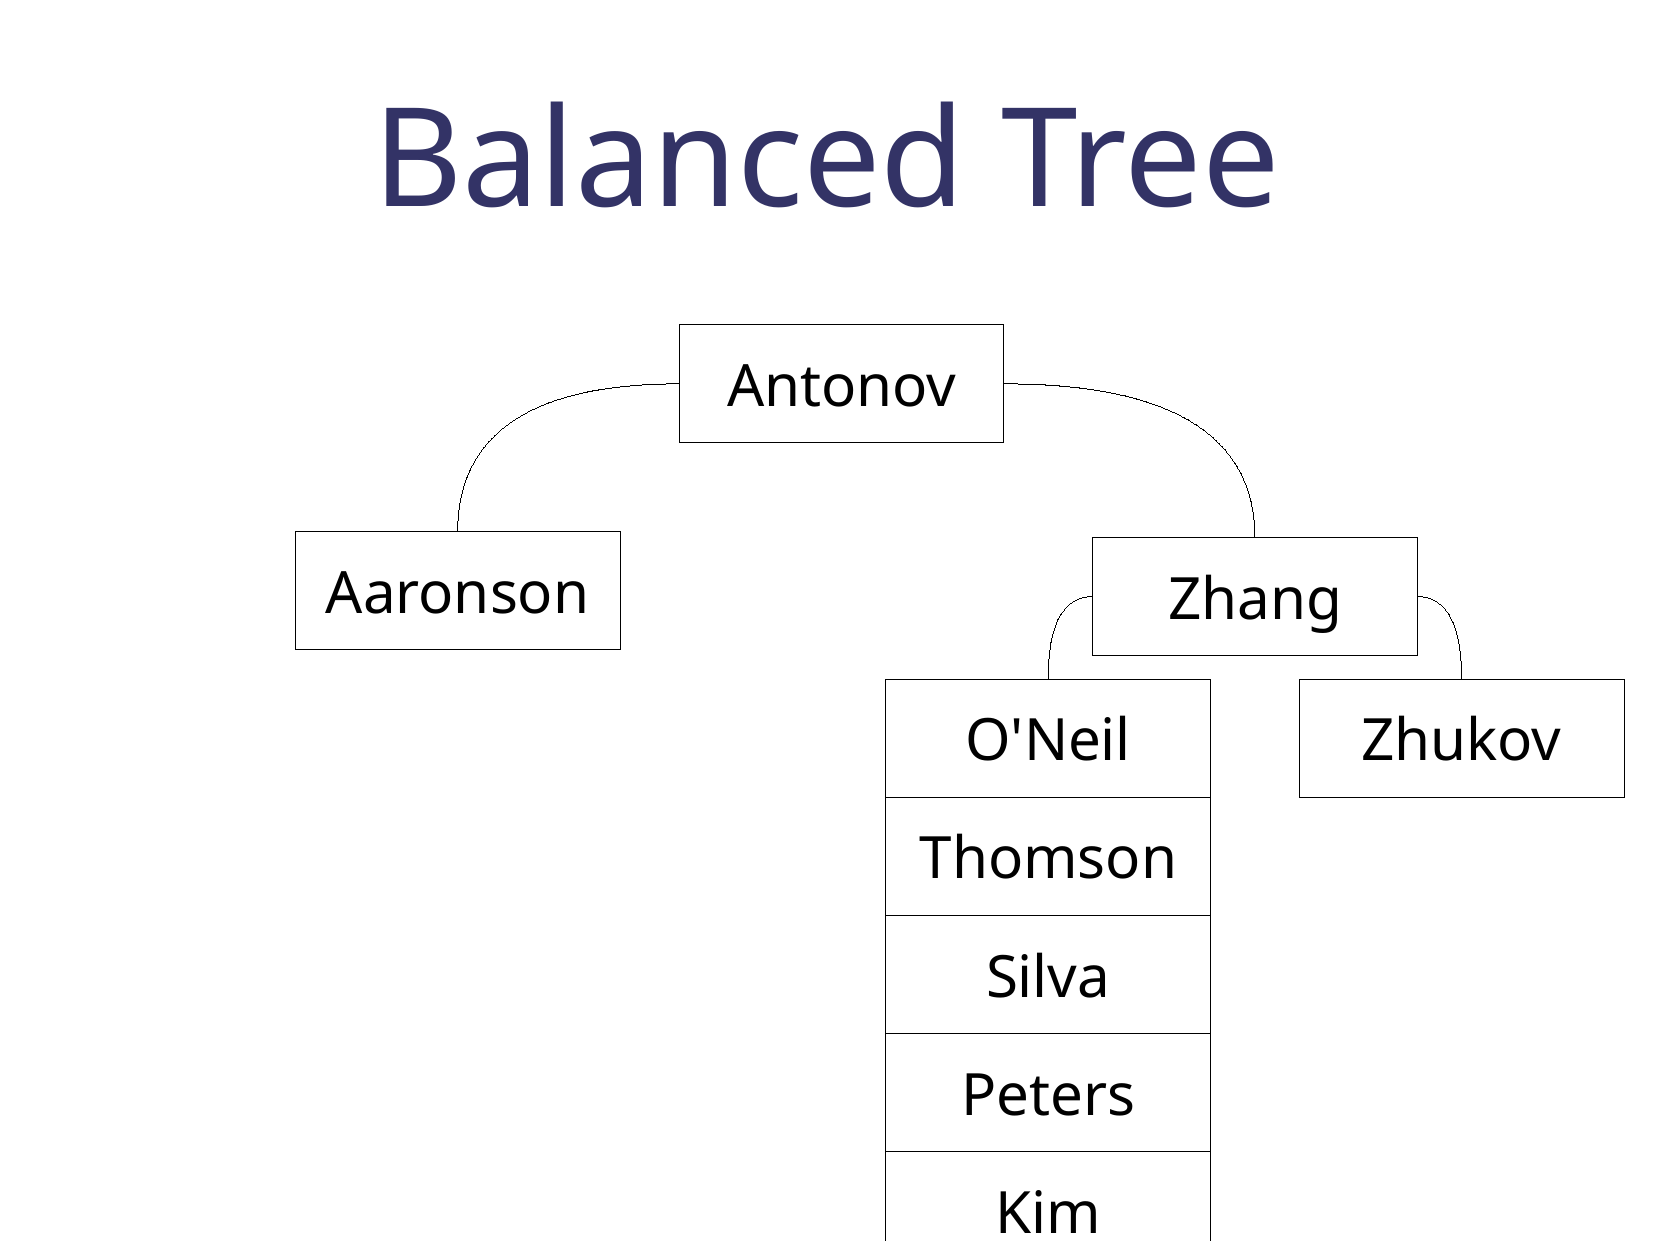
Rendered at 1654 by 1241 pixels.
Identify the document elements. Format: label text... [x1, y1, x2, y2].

text_box Antonov [679, 324, 1004, 443]
text_box Aaronson [295, 531, 621, 650]
title Balanced Tree [82, 56, 1571, 250]
text_box Silva [885, 915, 1211, 1033]
text_box O'Neil [885, 679, 1211, 797]
text_box Zhang [1092, 537, 1418, 656]
text_box Kim [885, 1151, 1211, 1241]
text_box Thomson [885, 797, 1211, 915]
text_box Peters [885, 1033, 1211, 1151]
text_box Zhukov [1299, 679, 1625, 798]
